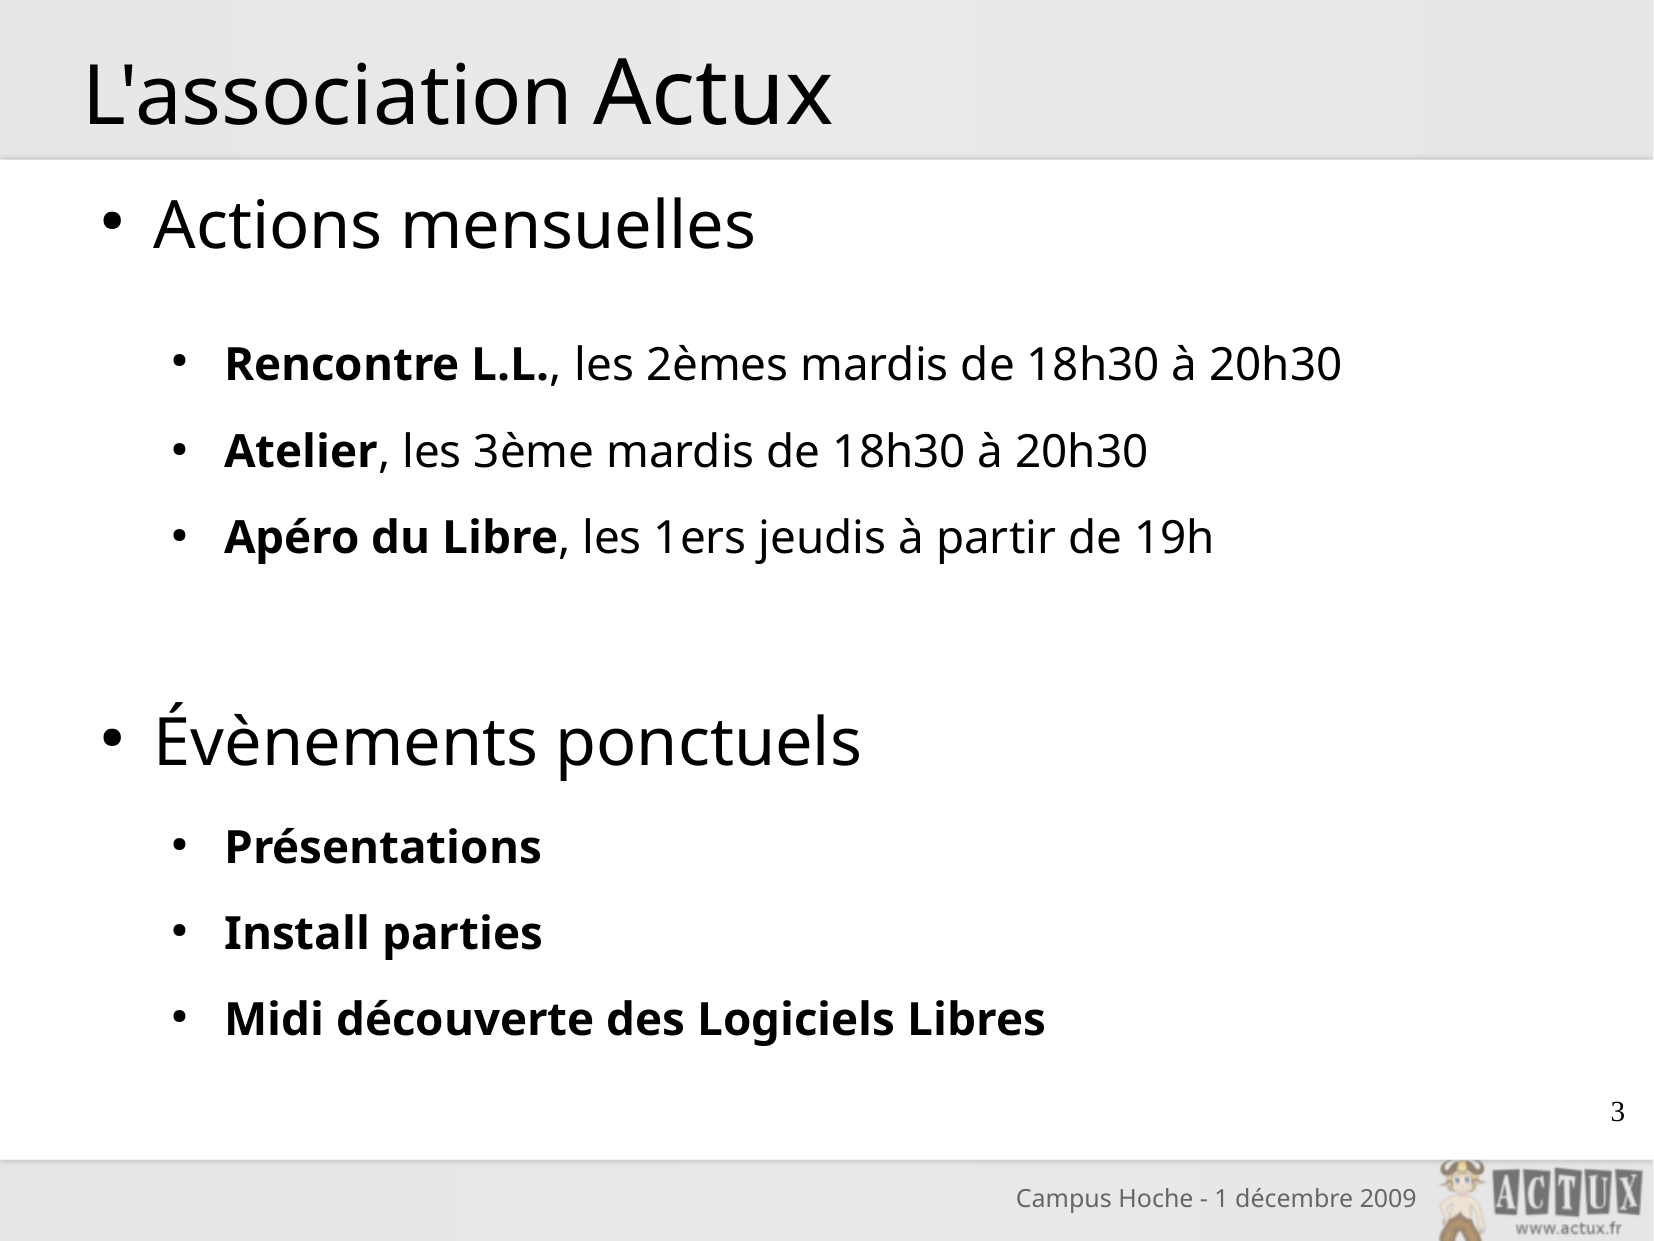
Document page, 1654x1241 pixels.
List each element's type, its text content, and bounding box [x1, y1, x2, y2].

picture [0, 0, 1654, 1241]
title L'association Actux [82, 35, 1571, 142]
list Actions mensuelles Rencontre L.L., les 2èmes mardis de 18h30 à 20h30 Atelier, les 3ème mardis de 18h30 à 20h30 Apéro du Libre, les 1ers jeudis à partir de 19h Évènements ponctuels Présentations Install parties Midi découverte des Logiciels Libres [82, 177, 1571, 1094]
